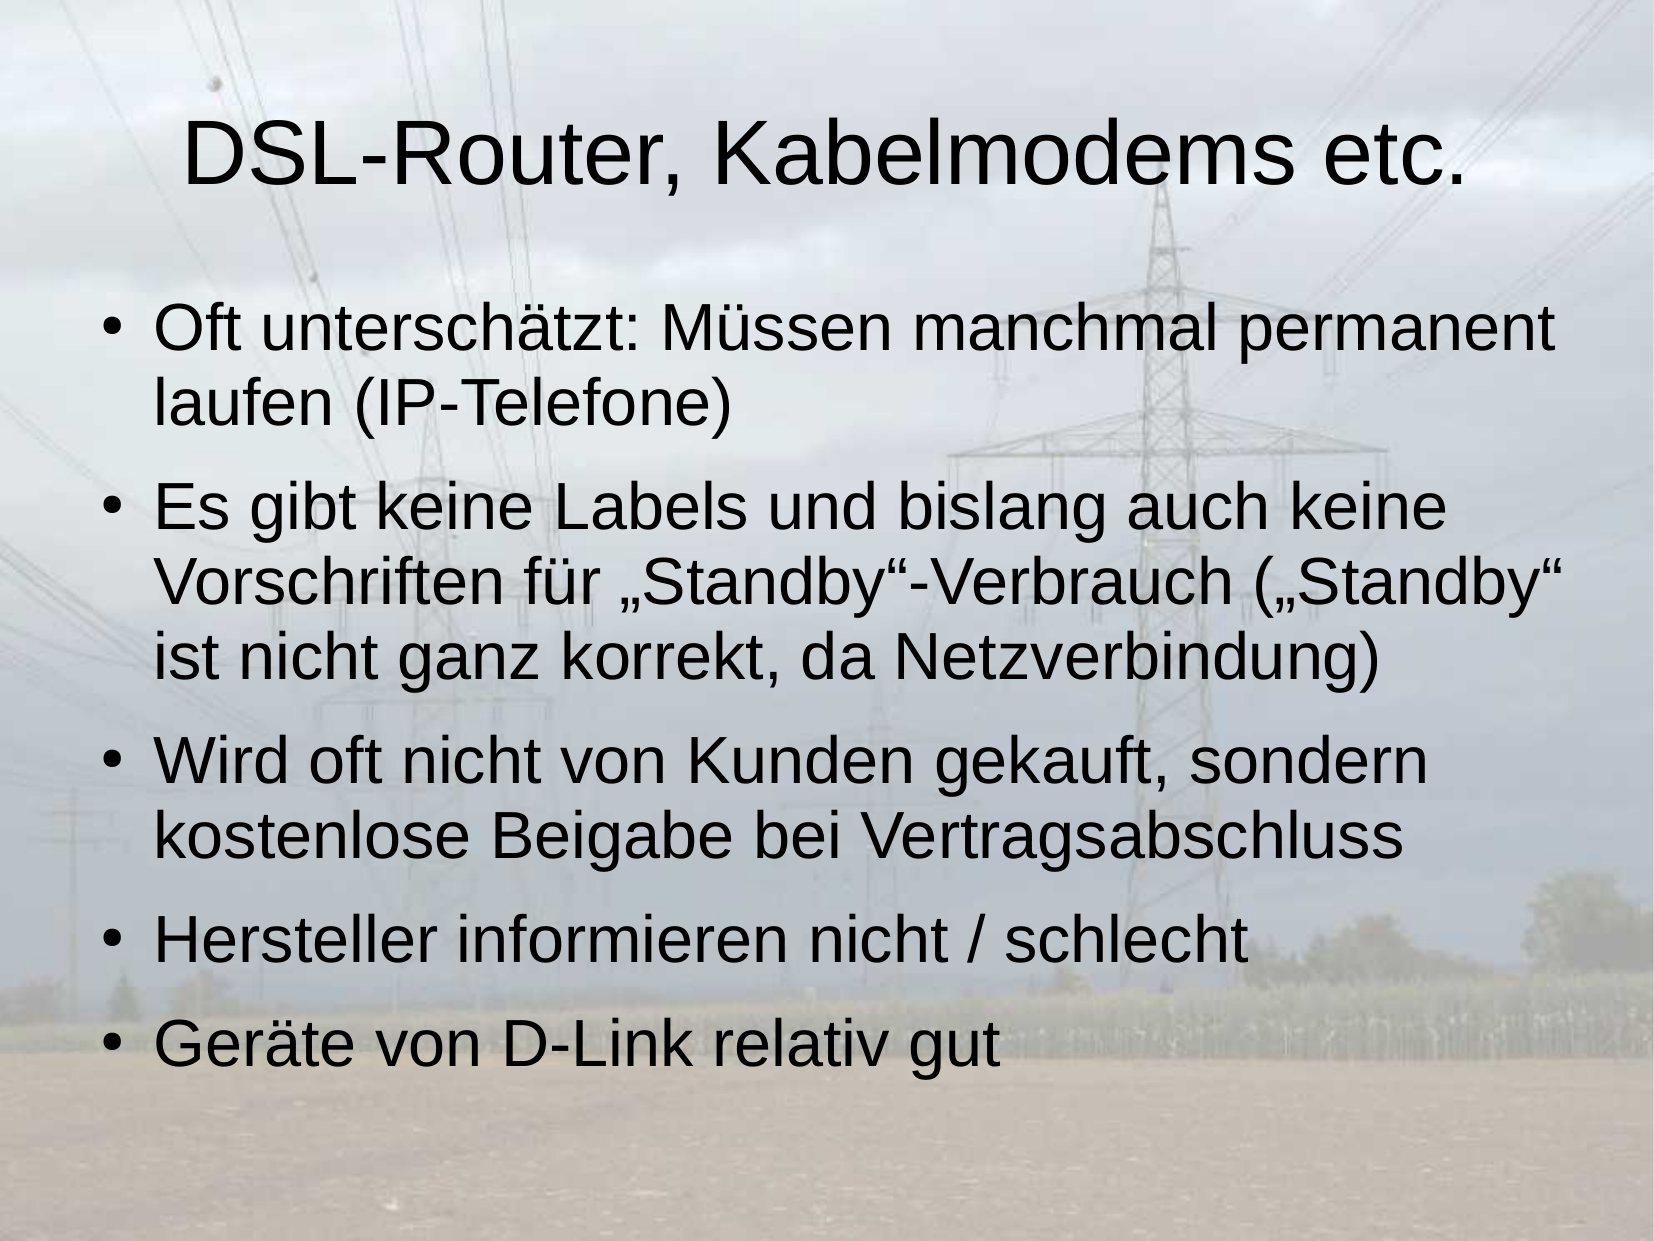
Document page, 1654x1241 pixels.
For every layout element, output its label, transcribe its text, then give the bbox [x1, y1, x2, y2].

title DSL-Router, Kabelmodems etc. [82, 49, 1571, 257]
list Oft unterschätzt: Müssen manchmal permanent laufen (IP-Telefone) Es gibt keine Labels und bislang auch keine Vorschriften für „Standby“-Verbrauch („Standby“ ist nicht ganz korrekt, da Netzverbindung) Wird oft nicht von Kunden gekauft, sondern kostenlose Beigabe bei Vertragsabschluss Hersteller informieren nicht / schlecht Geräte von D-Link relativ gut [82, 290, 1571, 1109]
picture [0, 0, 1654, 1241]
